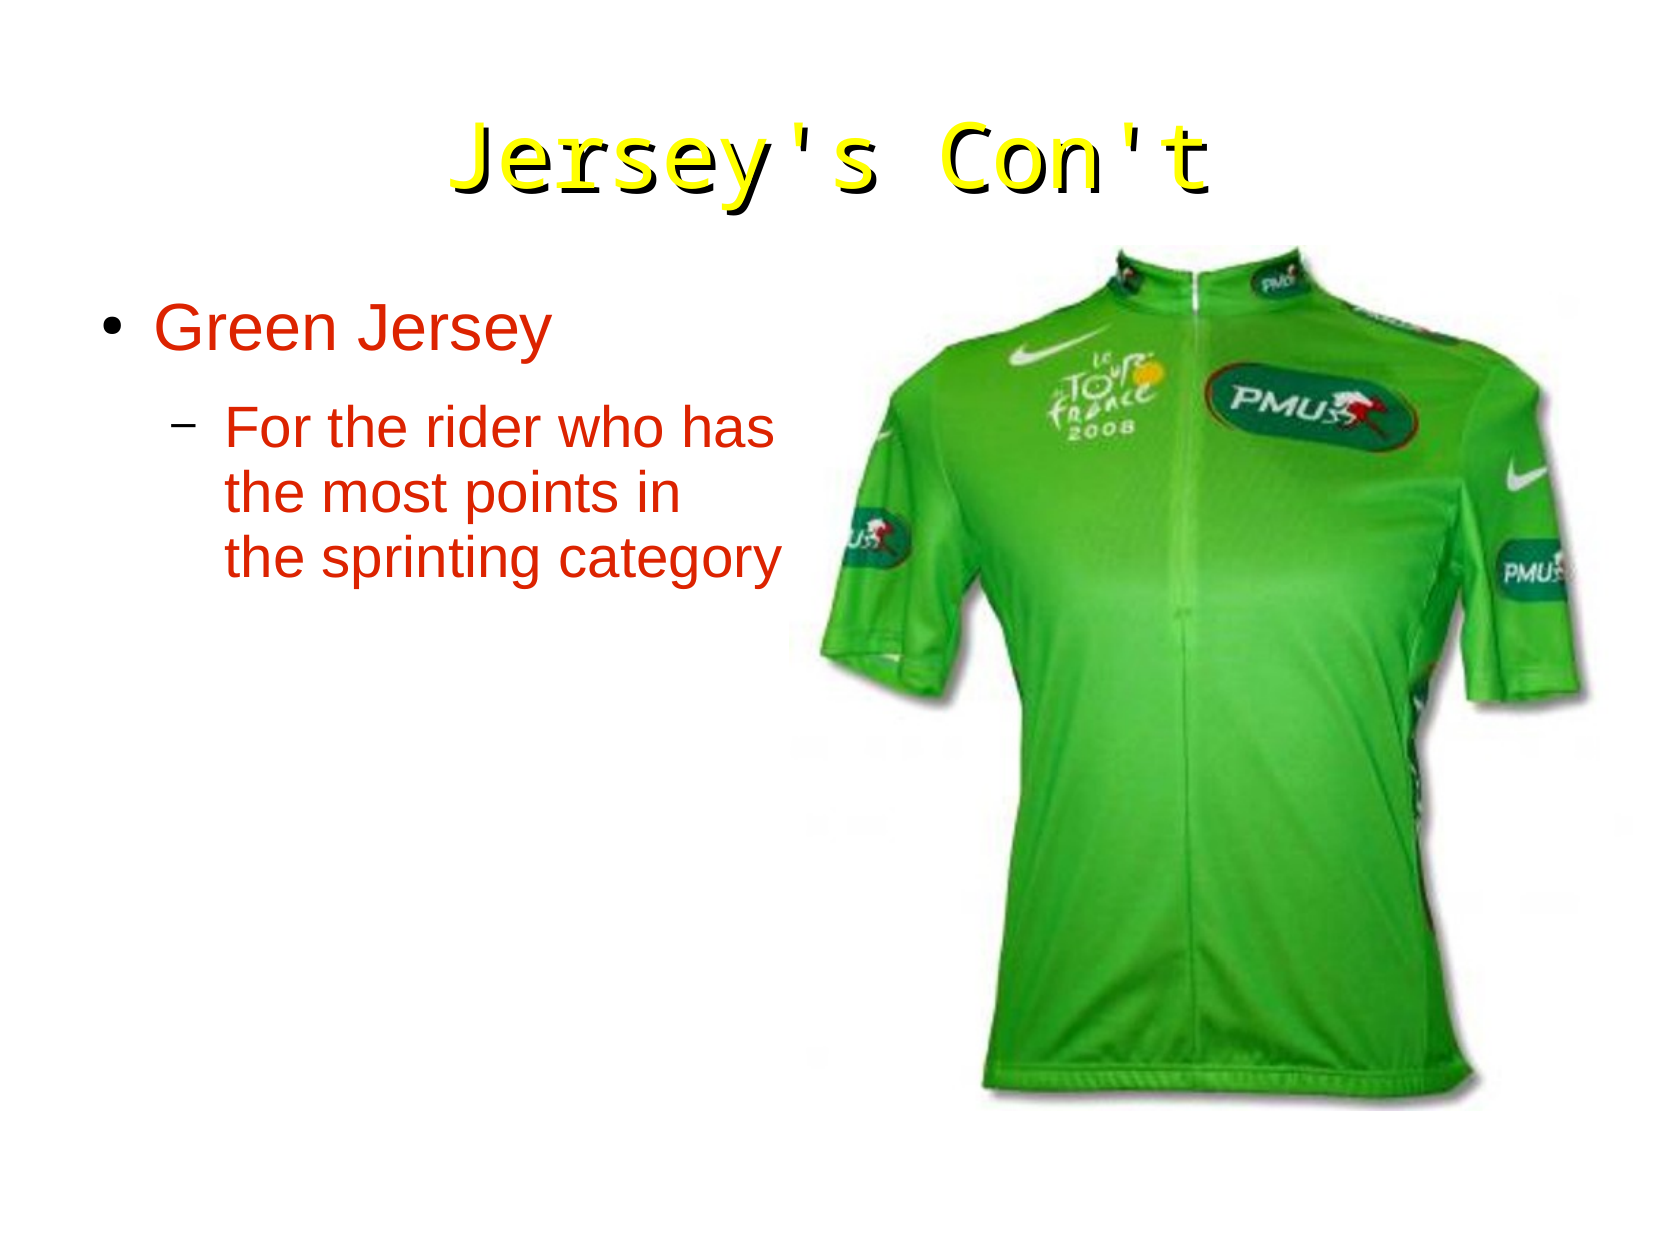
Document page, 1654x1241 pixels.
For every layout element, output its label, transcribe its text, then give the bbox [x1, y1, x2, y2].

picture [789, 245, 1654, 1111]
list Green Jersey For the rider who has the most points in the sprinting category [82, 290, 789, 1010]
title Jersey's Con't [82, 49, 1571, 257]
